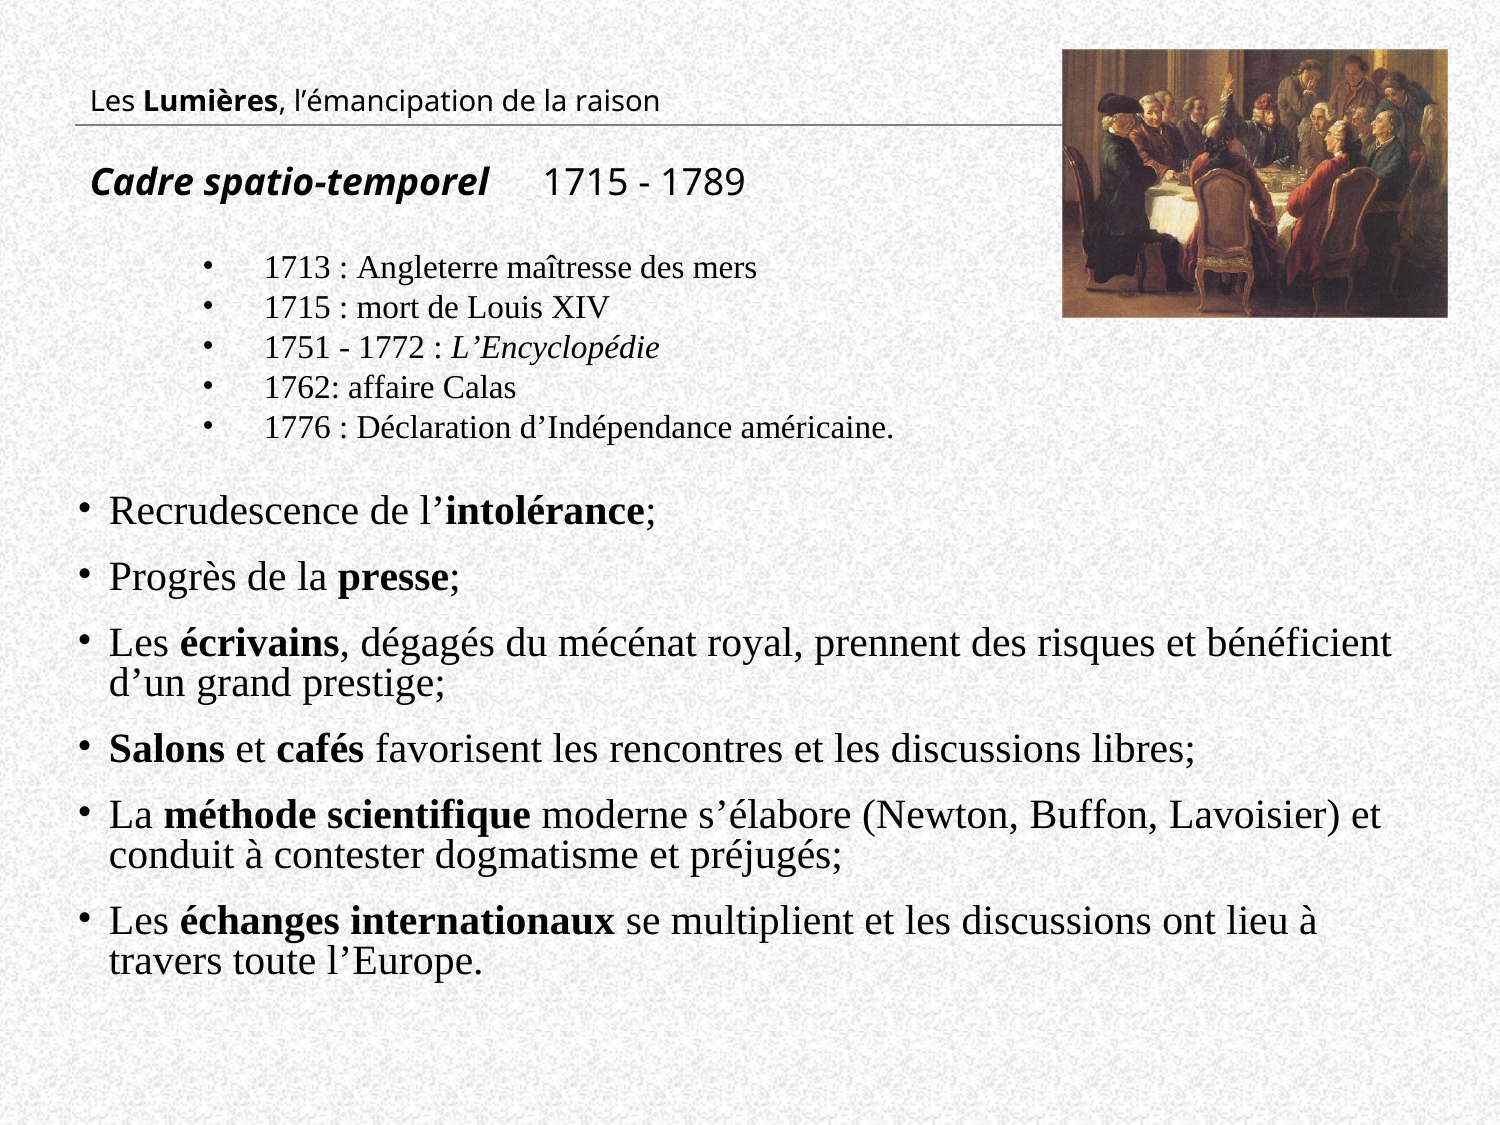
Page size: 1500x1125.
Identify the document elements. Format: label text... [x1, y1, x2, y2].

picture [0, 0, 1500, 1125]
text_box 1713 : Angleterre maîtresse des mers 1715 : mort de Louis XIV 1751 - 1772 : L’Encyclopédie 1762: affaire Calas 1776 : Déclaration d’Indépendance américaine. [187, 237, 1451, 453]
text_box Cadre spatio-temporel 1715 - 1789 [74, 149, 938, 211]
text_box Les Lumières, l’émancipation de la raison [74, 74, 1062, 126]
text_box Recrudescence de l’intolérance; Progrès de la presse; Les écrivains, dégagés du mécénat royal, prennent des risques et bénéficient d’un grand prestige; Salons et cafés favorisent les rencontres et les discussions libres; La méthode scientifique moderne s’élabore (Newton, Buffon, Lavoisier) et conduit à contester dogmatisme et préjugés; Les échanges internationaux se multiplient et les discussions ont lieu à travers toute l’Europe. [62, 474, 1438, 991]
